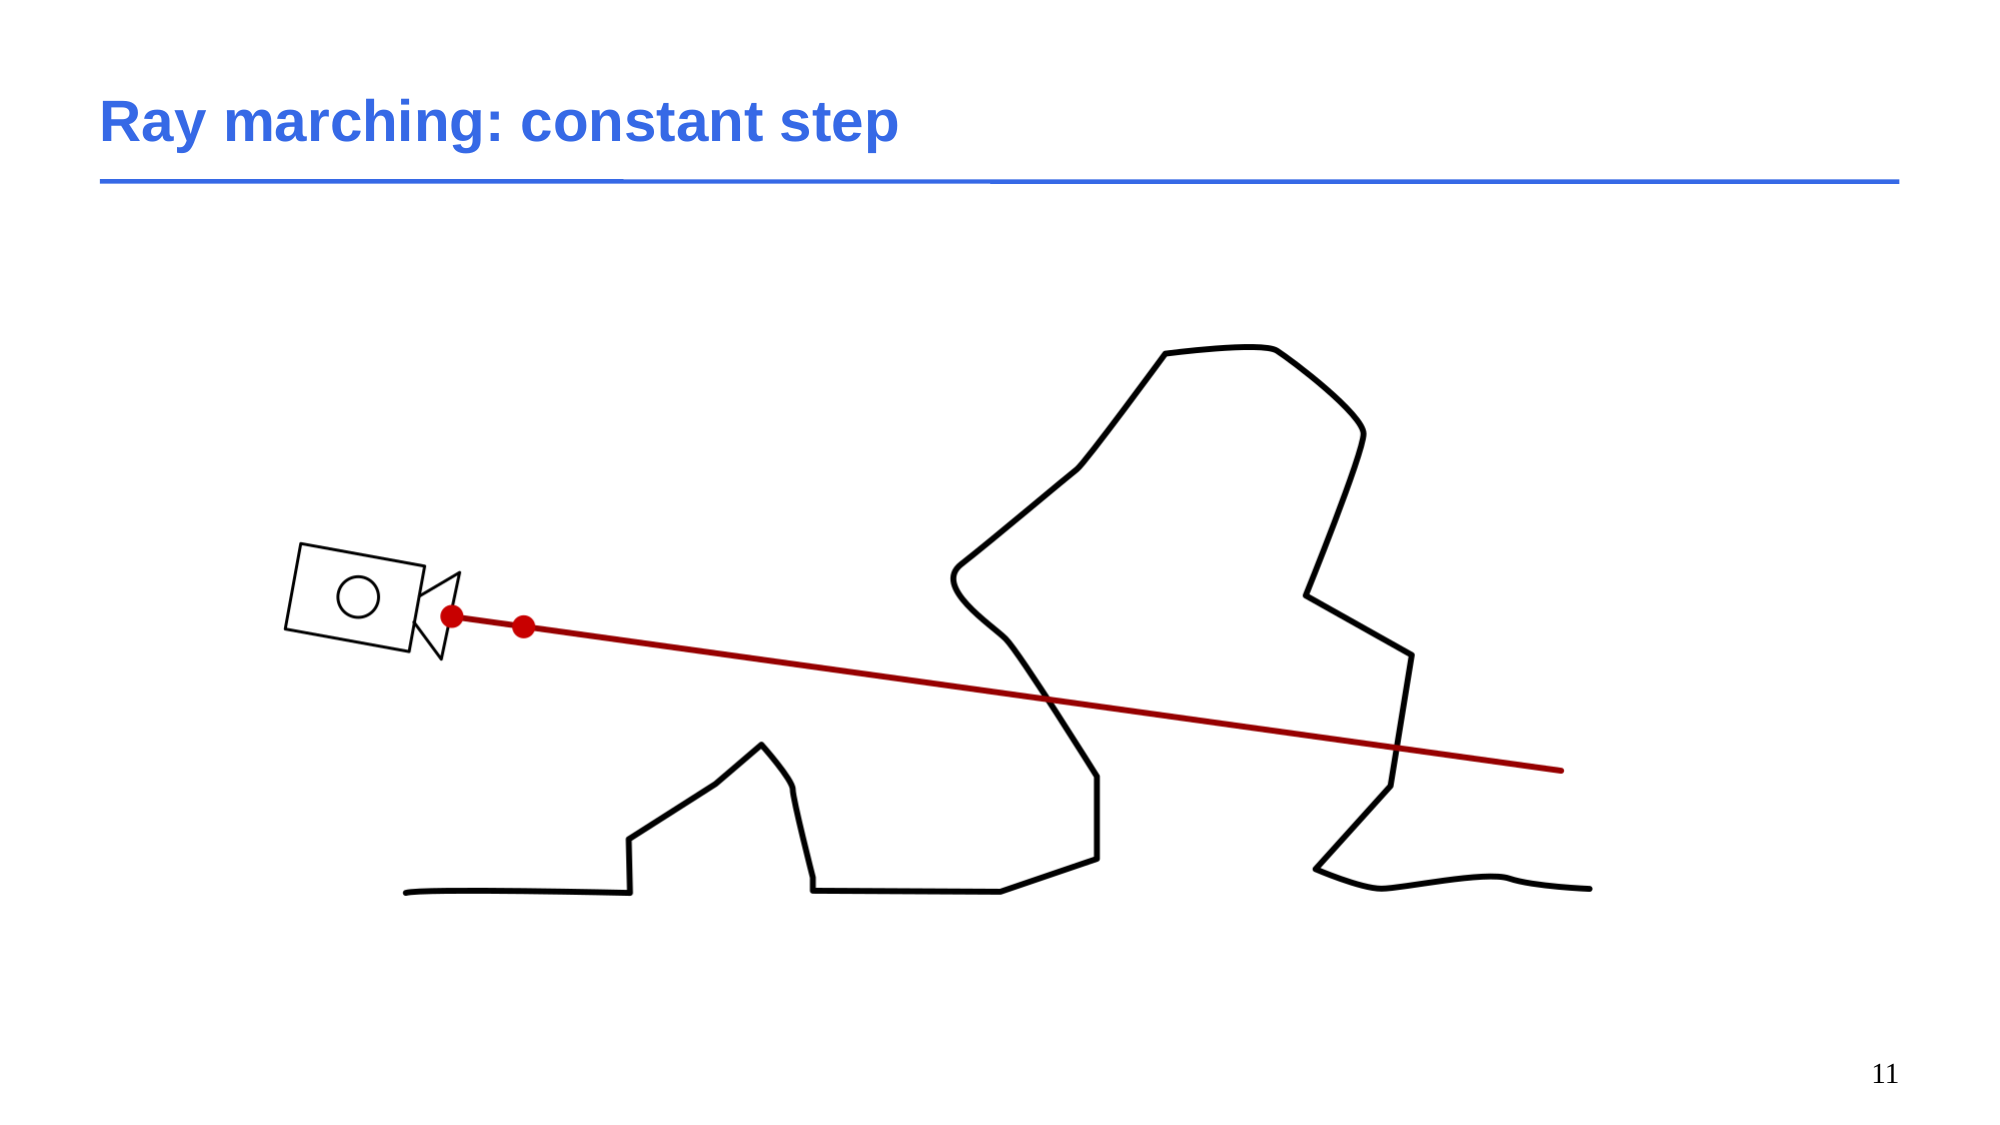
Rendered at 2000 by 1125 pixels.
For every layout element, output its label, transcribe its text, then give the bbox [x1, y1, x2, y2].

title Ray marching: constant step [99, 27, 1900, 215]
picture [176, 302, 1726, 1048]
